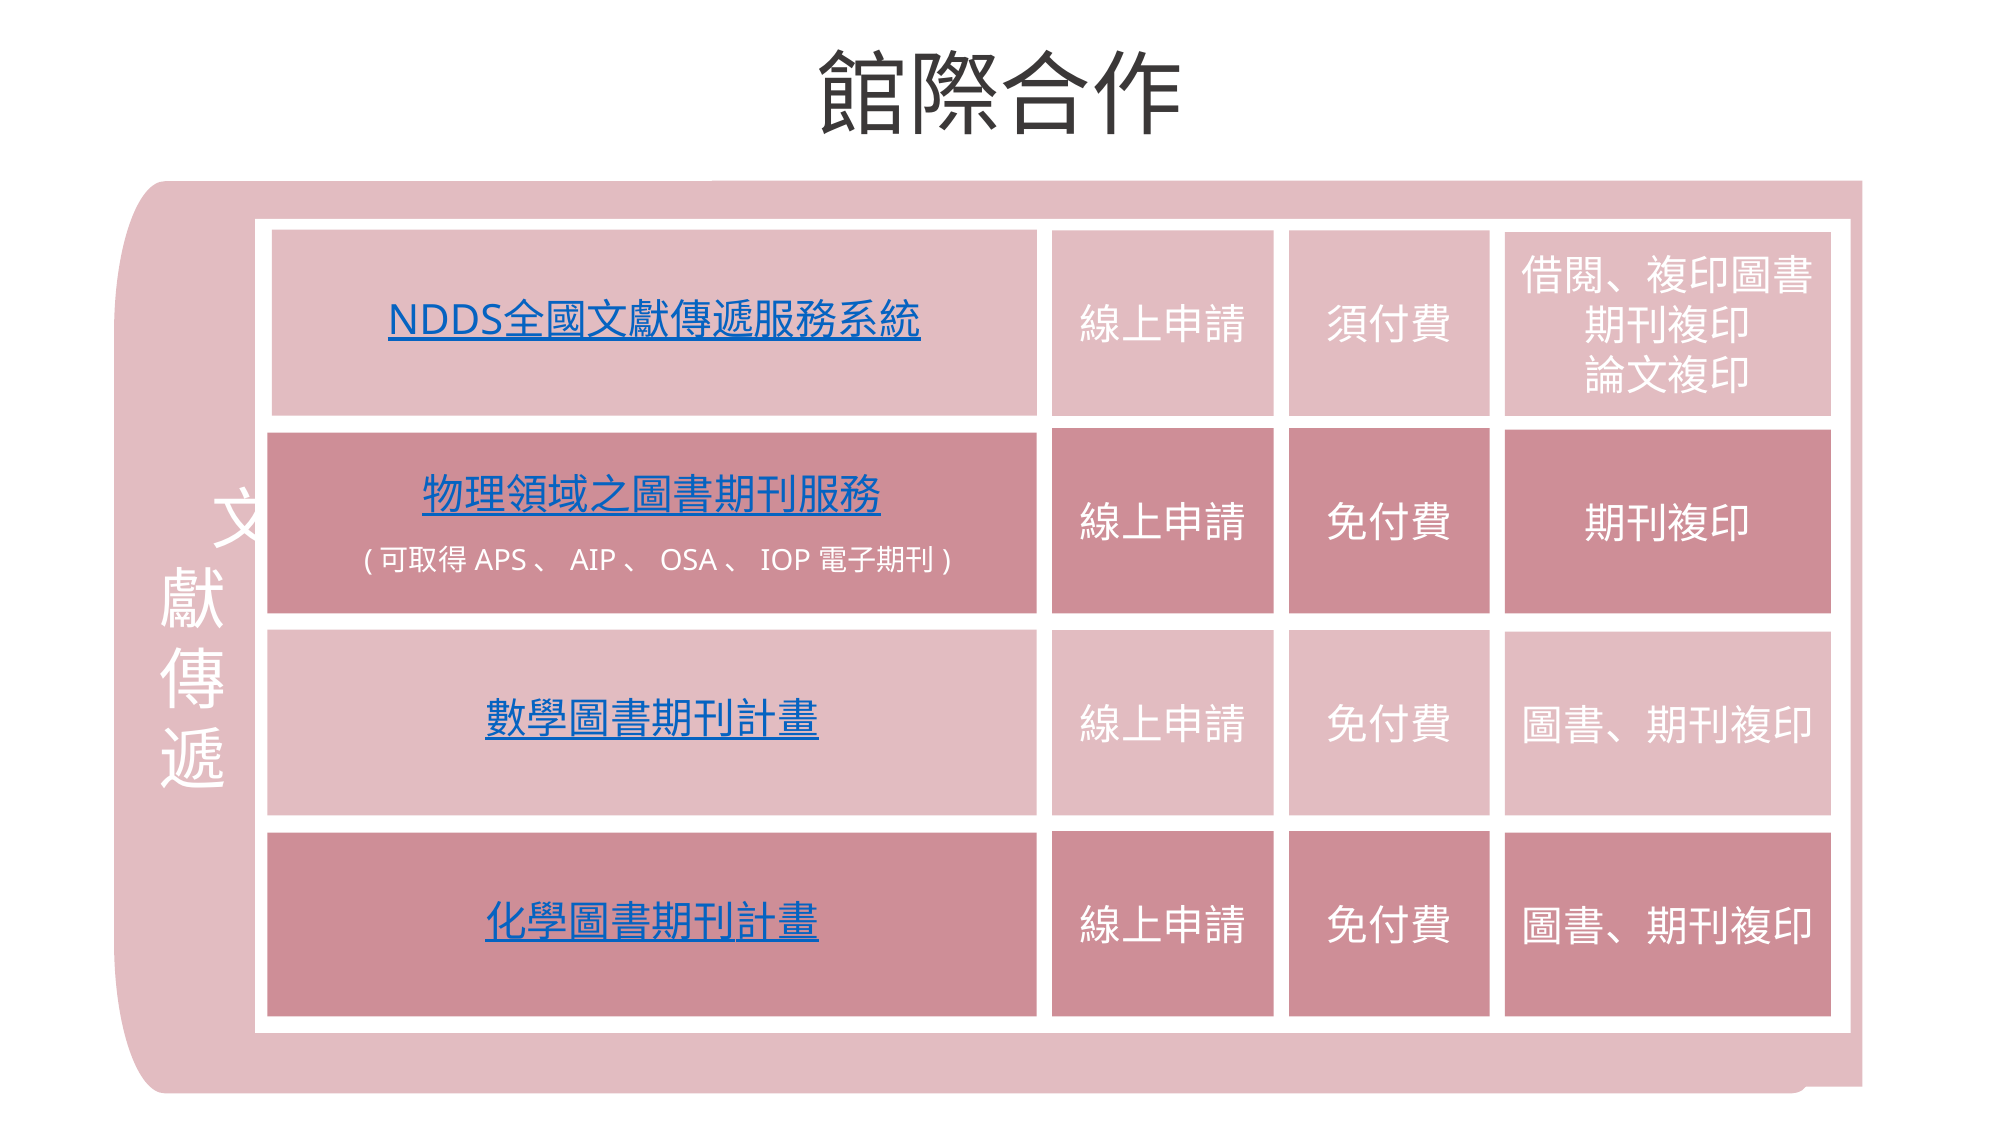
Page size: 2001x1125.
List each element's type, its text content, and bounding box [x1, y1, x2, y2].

text_box 免付費 [1289, 428, 1490, 614]
text_box 數學圖書期刊計畫 [267, 629, 1037, 816]
text_box 線上申請 [1052, 428, 1274, 614]
text_box 線上申請 [1052, 630, 1274, 816]
text_box 免付費 [1289, 831, 1490, 1017]
text_box 免付費 [1289, 630, 1490, 816]
text_box 須付費 [1289, 230, 1490, 416]
text_box 圖書、期刊複印 [1504, 631, 1831, 816]
text_box 文 獻 傳 遞 [114, 180, 1863, 1094]
text_box NDDS全國文獻傳遞服務系統 [271, 229, 1037, 416]
text_box 線上申請 [1052, 831, 1274, 1017]
text_box 圖書、期刊複印 [1504, 832, 1831, 1017]
text_box [255, 218, 1851, 1033]
title 館際合作 [137, 36, 1863, 159]
text_box 期刊複印 [1504, 429, 1831, 614]
text_box 借閱、複印圖書 期刊複印 論文複印 [1504, 232, 1831, 416]
text_box 線上申請 [1052, 230, 1274, 416]
text_box 物理領域之圖書期刊服務 (可取得APS、AIP、OSA、IOP電子期刊) [267, 432, 1037, 614]
text_box 化學圖書期刊計畫 [267, 832, 1037, 1017]
